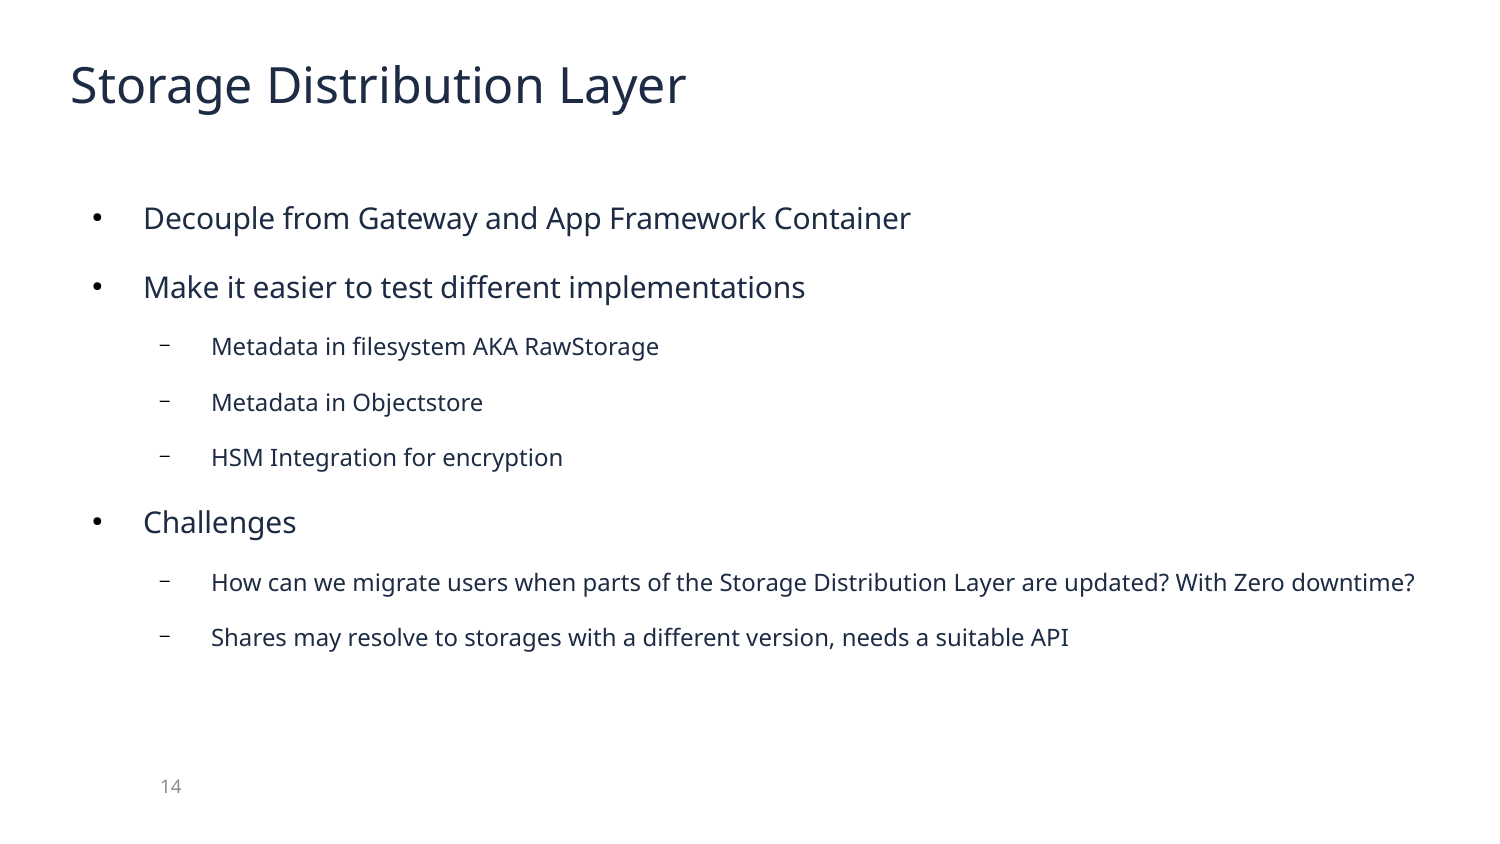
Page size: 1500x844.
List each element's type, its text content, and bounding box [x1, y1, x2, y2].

list Decouple from Gateway and App Framework Container Make it easier to test different implementations Metadata in filesystem AKA RawStorage Metadata in Objectstore HSM Integration for encryption Challenges How can we migrate users when parts of the Storage Distribution Layer are updated? With Zero downtime? Shares may resolve to storages with a different version, needs a suitable API [75, 197, 1425, 687]
title Storage Distribution Layer [70, 34, 1429, 135]
